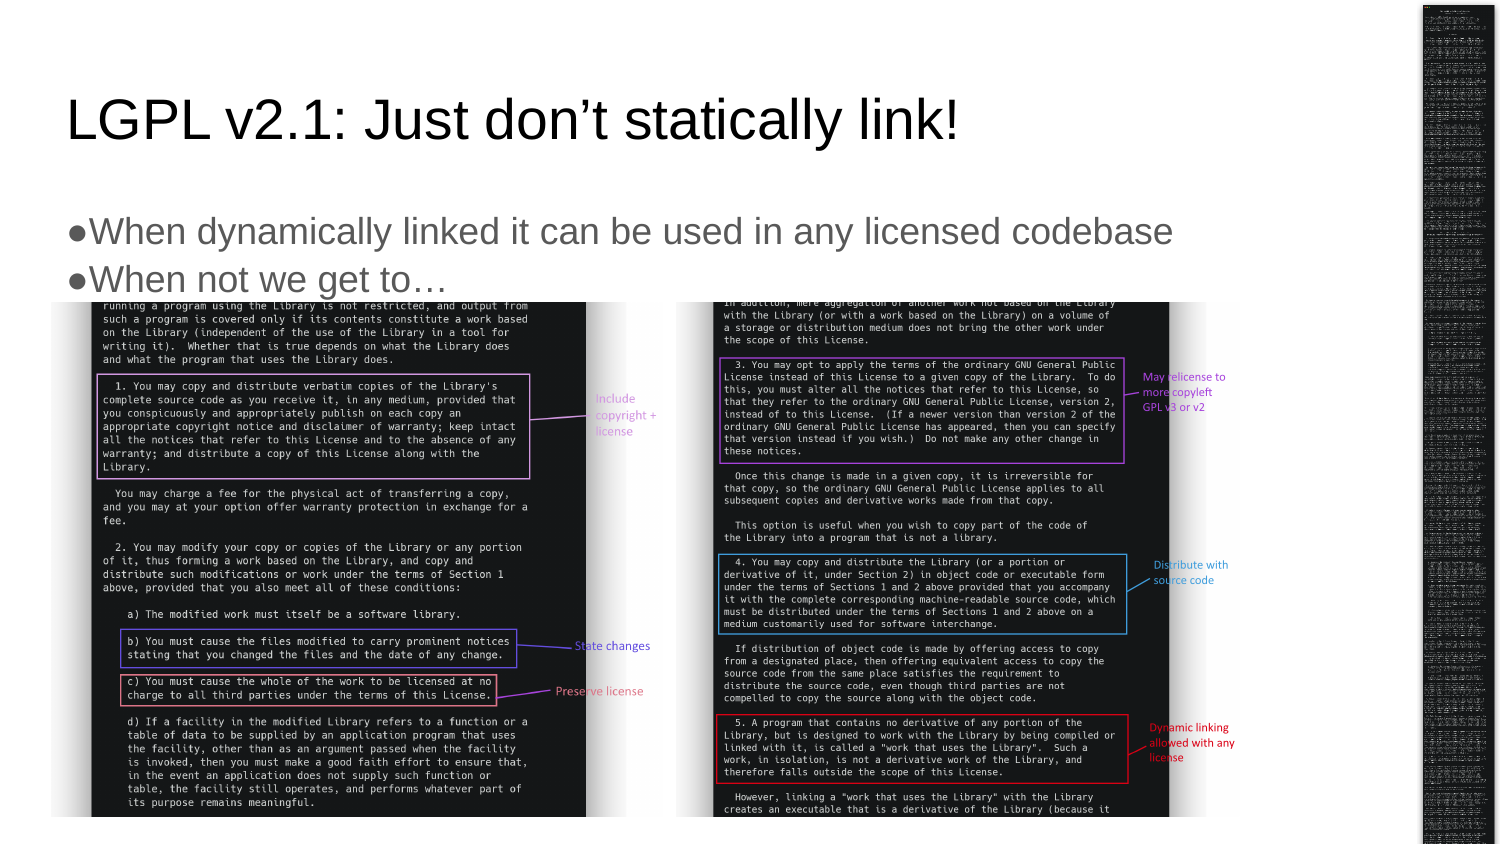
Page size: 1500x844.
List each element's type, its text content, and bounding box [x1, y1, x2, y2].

title LGPL v2.1: Just don’t statically link! [51, 72, 1417, 167]
picture [676, 302, 1240, 817]
picture [1417, 0, 1500, 844]
picture [51, 302, 663, 817]
list When dynamically linked it can be used in any licensed codebase When not we get to… [51, 189, 1417, 750]
